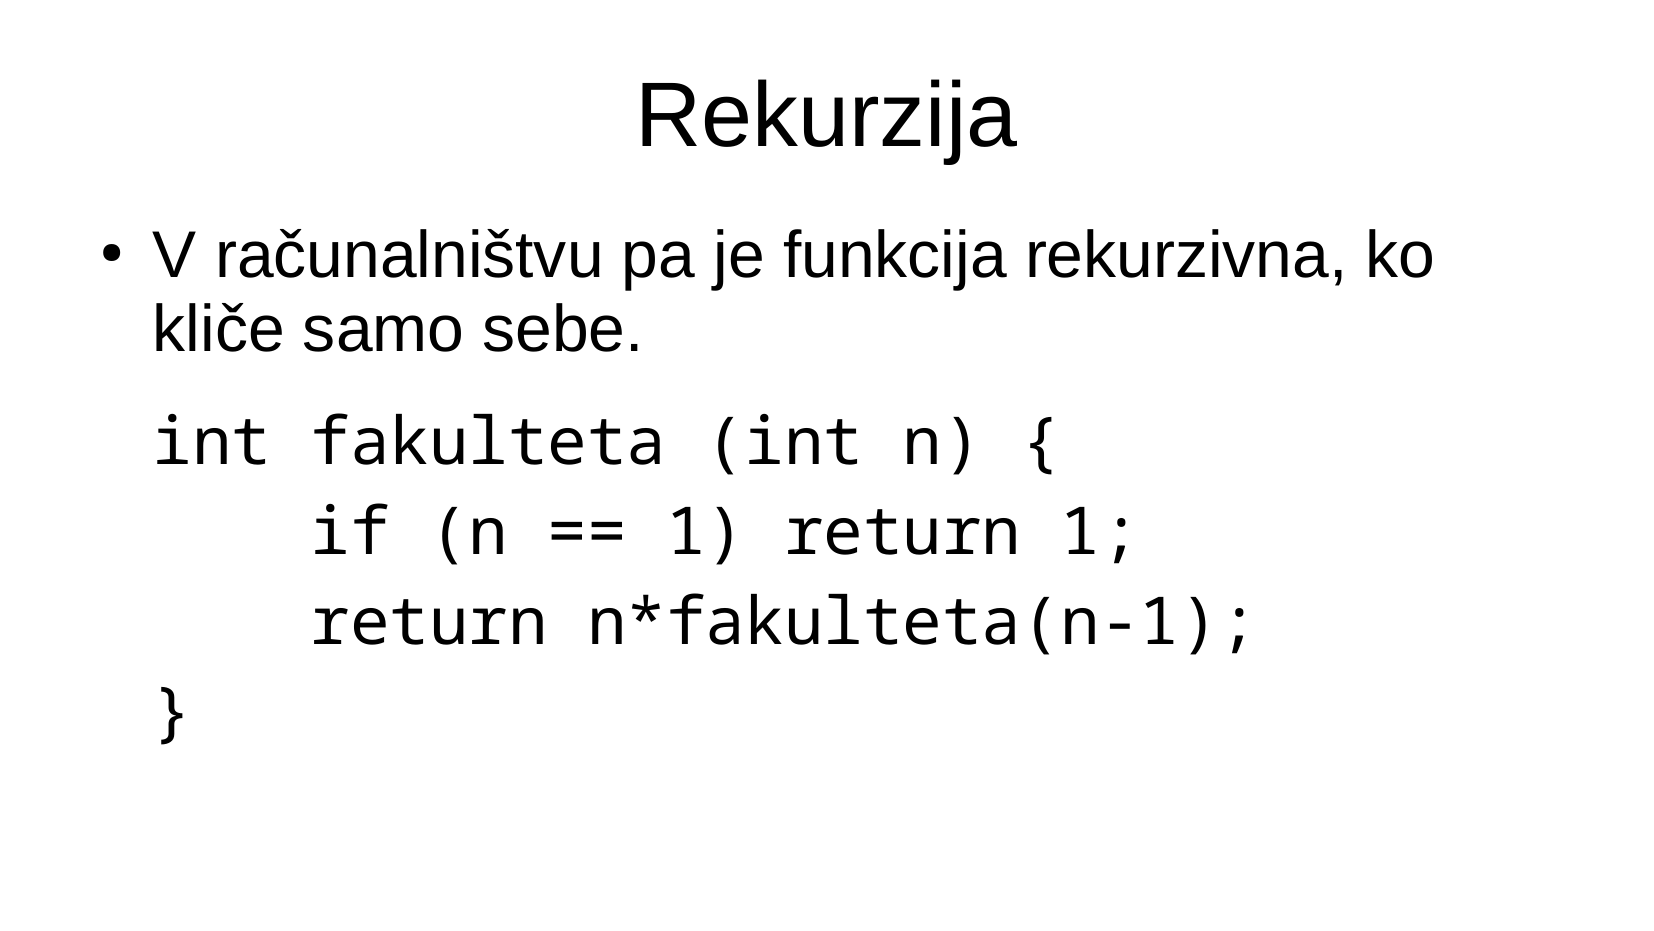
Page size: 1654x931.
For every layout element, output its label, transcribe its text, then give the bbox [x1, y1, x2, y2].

list V računalništvu pa je funkcija rekurzivna, ko kliče samo sebe. int fakulteta (int n) { if (n == 1) return 1; return n*fakulteta(n-1); } [82, 217, 1571, 758]
title Rekurzija [82, 37, 1571, 193]
